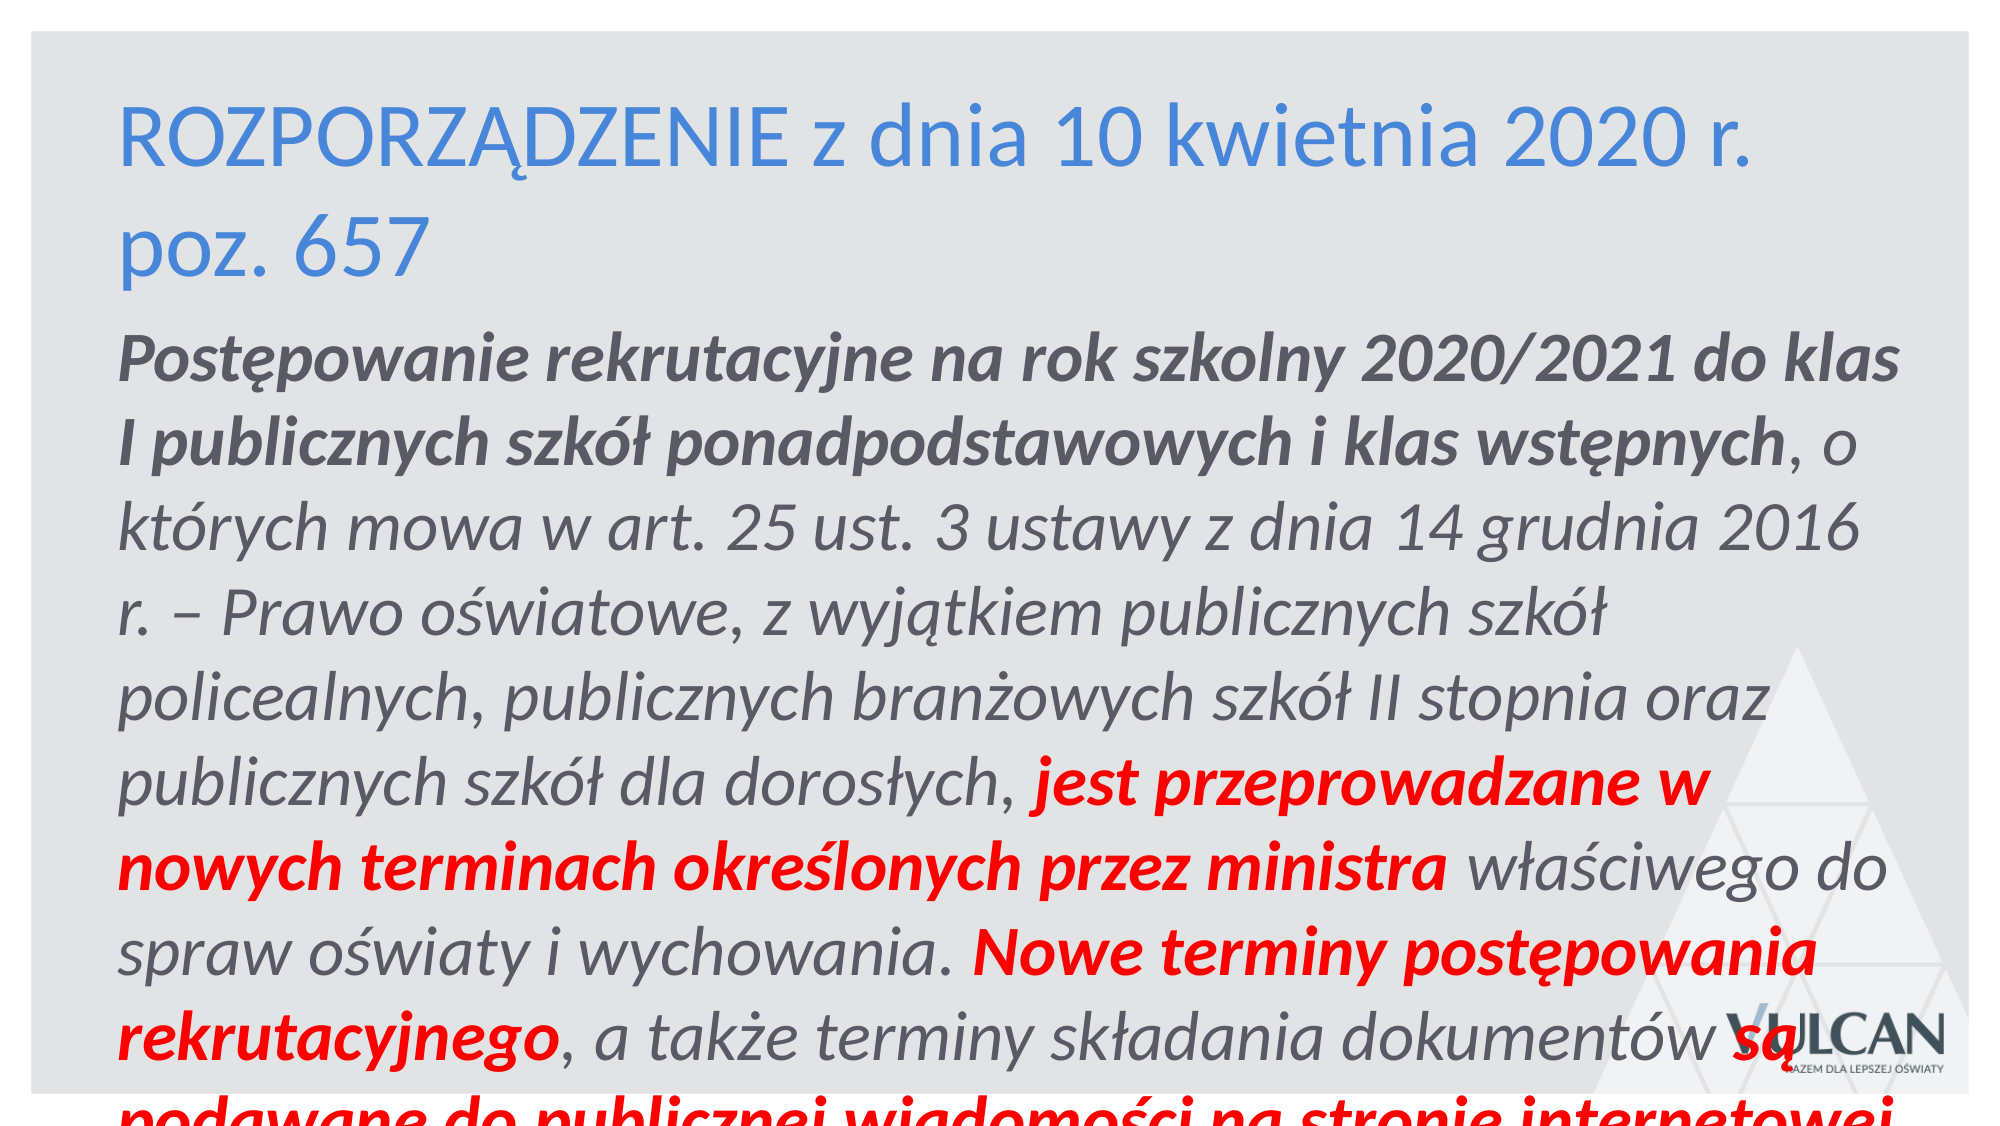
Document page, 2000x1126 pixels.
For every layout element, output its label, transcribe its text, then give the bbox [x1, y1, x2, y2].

picture [1608, 1116, 1622, 1125]
picture [0, 0, 2000, 1125]
picture [1427, 1117, 1439, 1125]
picture [1039, 1117, 1050, 1125]
picture [961, 1117, 976, 1125]
picture [1093, 1117, 1109, 1125]
picture [785, 1116, 799, 1125]
picture [404, 1116, 418, 1125]
picture [622, 1117, 635, 1125]
picture [1479, 1116, 1493, 1125]
picture [1762, 1117, 1778, 1125]
picture [1258, 1116, 1272, 1125]
picture [548, 1117, 561, 1125]
picture [1550, 1117, 1562, 1125]
picture [454, 1117, 469, 1125]
picture [1223, 1117, 1235, 1125]
picture [369, 1117, 381, 1125]
picture [330, 1116, 344, 1125]
picture [1059, 1117, 1070, 1125]
picture [1670, 1117, 1682, 1125]
picture [491, 1117, 507, 1125]
picture [1387, 1117, 1403, 1125]
picture [925, 1116, 939, 1125]
picture [1704, 1116, 1718, 1125]
title ROZPORZĄDZENIE z dnia 10 kwietnia 2020 r. poz. 657 [102, 67, 1929, 256]
picture [131, 1117, 144, 1125]
picture [165, 1117, 181, 1125]
picture [202, 1117, 217, 1125]
picture [1852, 1116, 1866, 1125]
picture [999, 1117, 1015, 1125]
list Postępowanie rekrutacyjne na rok szkolny 2020/2021 do klas I publicznych szkół ponadpodstawowych i klas wstępnych, o których mowa w art. 25 ust. 3 ustawy z dnia 14 grudnia 2016 r. – Prawo oświatowe, z wyjątkiem publicznych szkół policealnych, publicznych branżowych szkół II stopnia oraz publicznych szkół dla dorosłych, jest przeprowadzane w nowych terminach określonych przez ministra właściwego do spraw oświaty i wychowania. Nowe terminy postępowania rekrutacyjnego, a także terminy składania dokumentów są podawane do publicznej wiadomości na stronie internetowej urzędu obsługującego ministra właściwego do spraw oświaty i wychowania. [102, 302, 1929, 1036]
picture [751, 1117, 763, 1125]
picture [240, 1116, 254, 1125]
